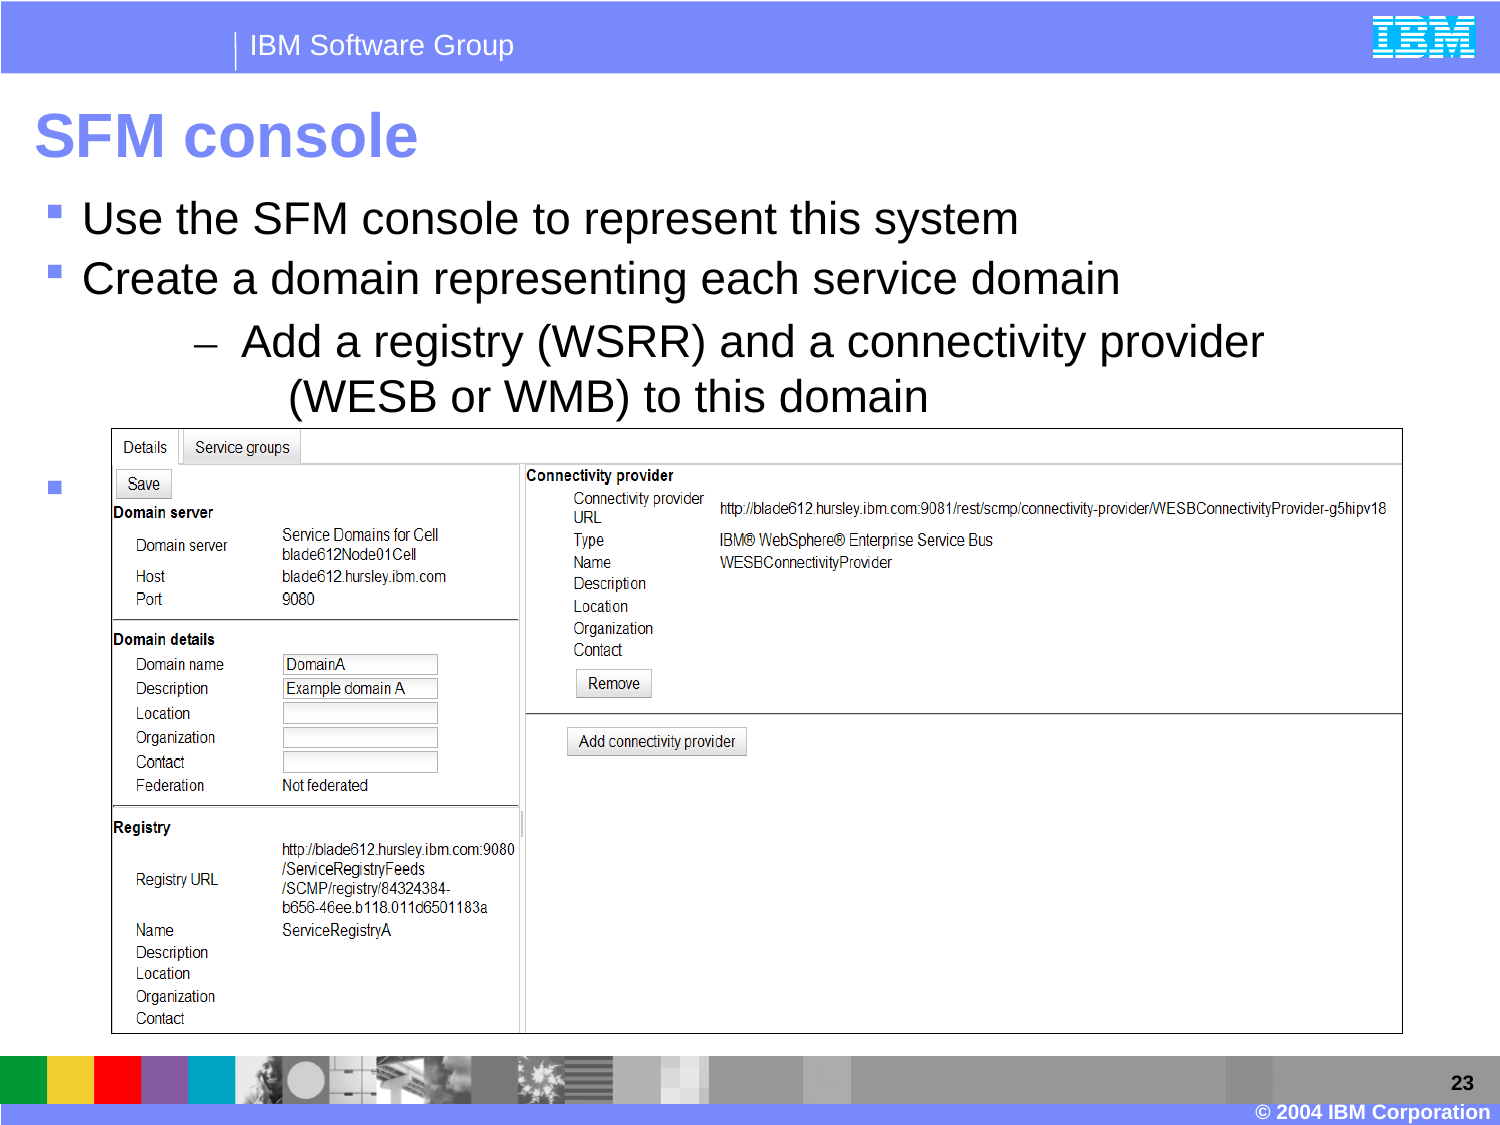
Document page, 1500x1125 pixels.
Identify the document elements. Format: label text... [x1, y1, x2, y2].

title SFM console [19, 97, 1483, 181]
picture [111, 428, 1403, 1034]
list Use the SFM console to represent this system Create a domain representing each service domain Add a registry (WSRR) and a connectivity provider (WESB or WMB) to this domain [29, 191, 1403, 539]
picture [0, 1056, 1500, 1104]
